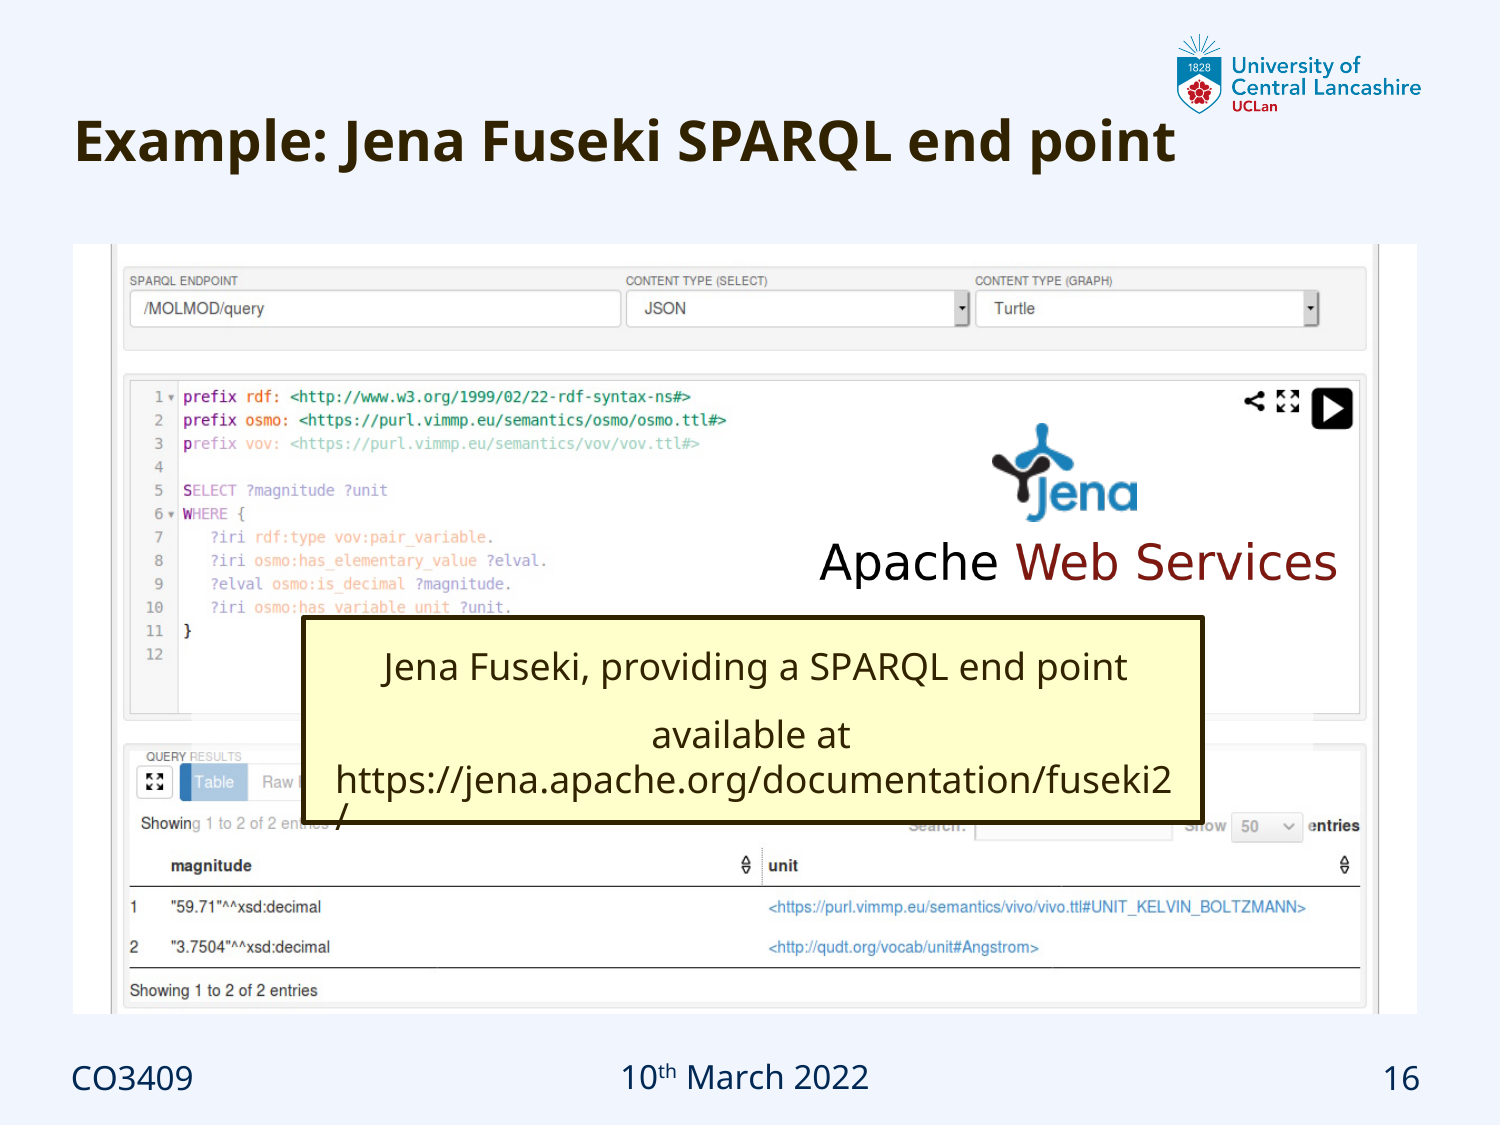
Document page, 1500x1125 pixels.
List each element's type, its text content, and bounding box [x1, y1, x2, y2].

picture [1177, 34, 1421, 93]
title Example: Jena Fuseki SPARQL end point [58, 93, 1475, 186]
text_box Jena Fuseki, providing a SPARQL end point available at https://jena.apache.org/documentation/fuseki2/ [320, 635, 1192, 815]
text_box [191, 428, 1314, 843]
picture [73, 244, 1417, 1014]
